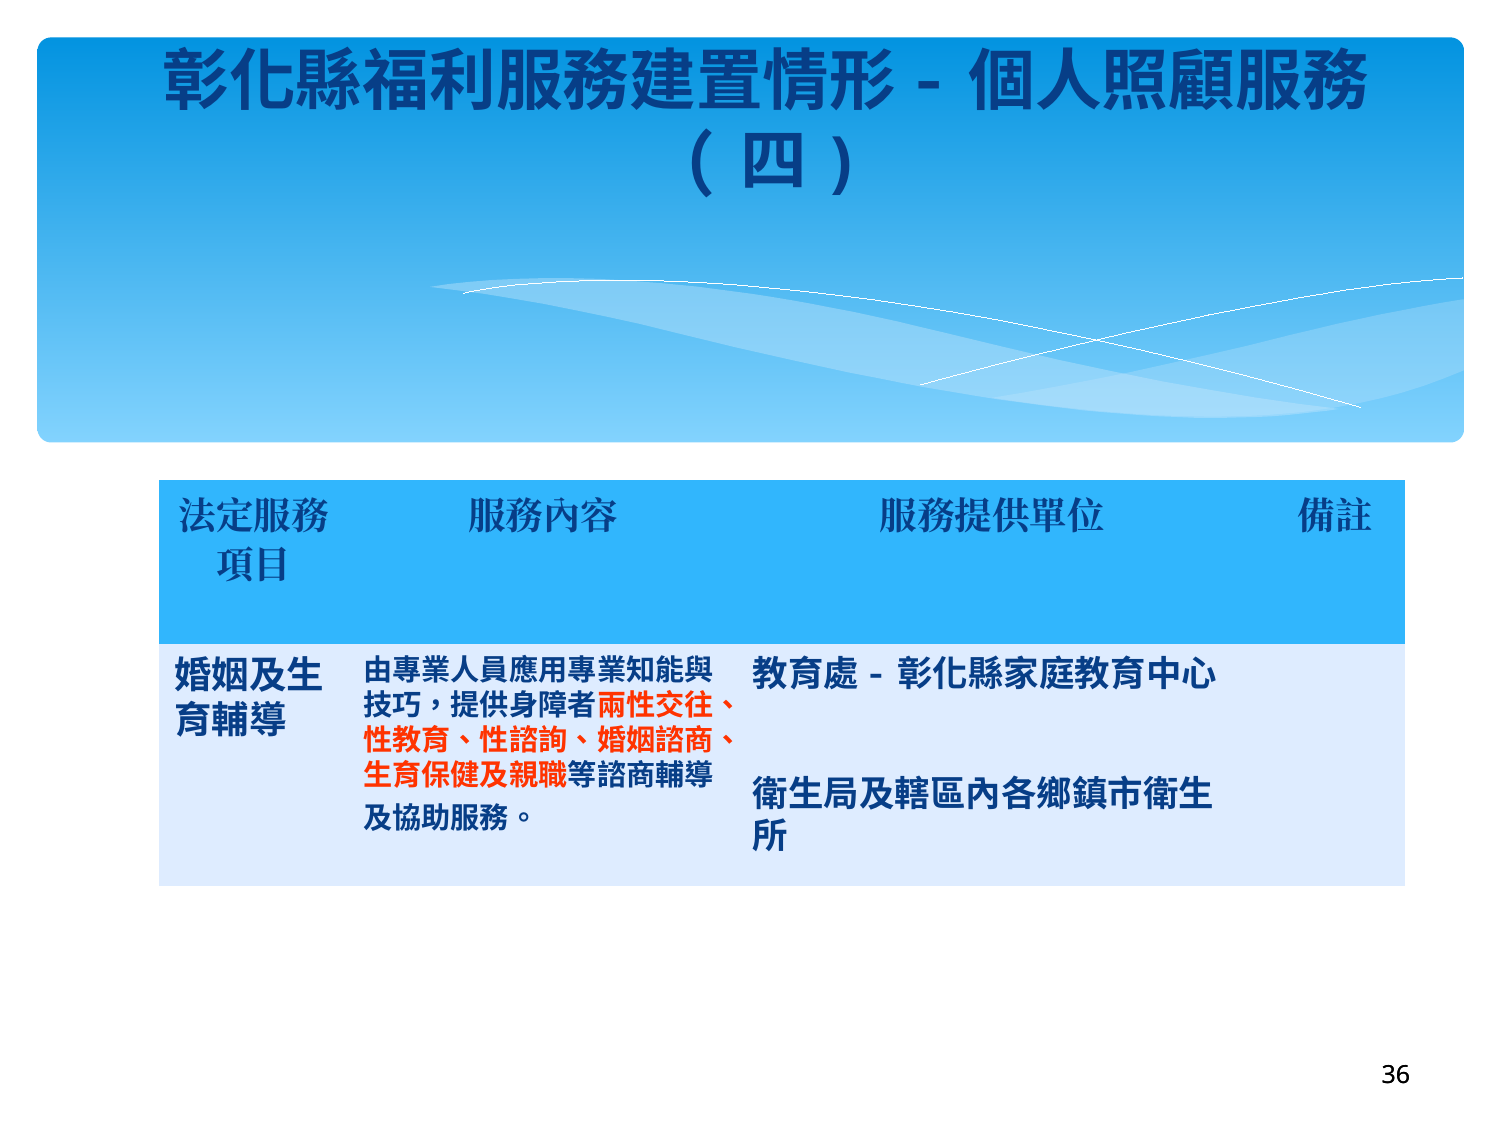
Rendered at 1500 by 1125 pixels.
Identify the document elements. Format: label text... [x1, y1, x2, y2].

text_box <編號> [1074, 1025, 1426, 1101]
table_cell [1246, 644, 1405, 763]
table_cell 由專業人員應用專業知能與技巧，提供身障者兩性交往、性教育、性諮詢、婚姻諮商、生育保健及親職等諮商輔導及協助服務。 [348, 644, 738, 886]
table_header 服務提供單位 [738, 480, 1246, 644]
table_header 法定服務項目 [159, 480, 348, 644]
table_cell 衛生局及轄區內各鄉鎮市衛生所 [738, 763, 1246, 886]
table_cell 婚姻及生育輔導 [159, 644, 348, 886]
table_cell [1246, 763, 1405, 886]
table_header 服務內容 [348, 480, 738, 644]
title 彰化縣福利服務建置情形-個人照顧服務(四) [112, 42, 1436, 193]
table_header 備註 [1246, 480, 1405, 644]
table_cell 教育處-彰化縣家庭教育中心 [738, 644, 1246, 763]
